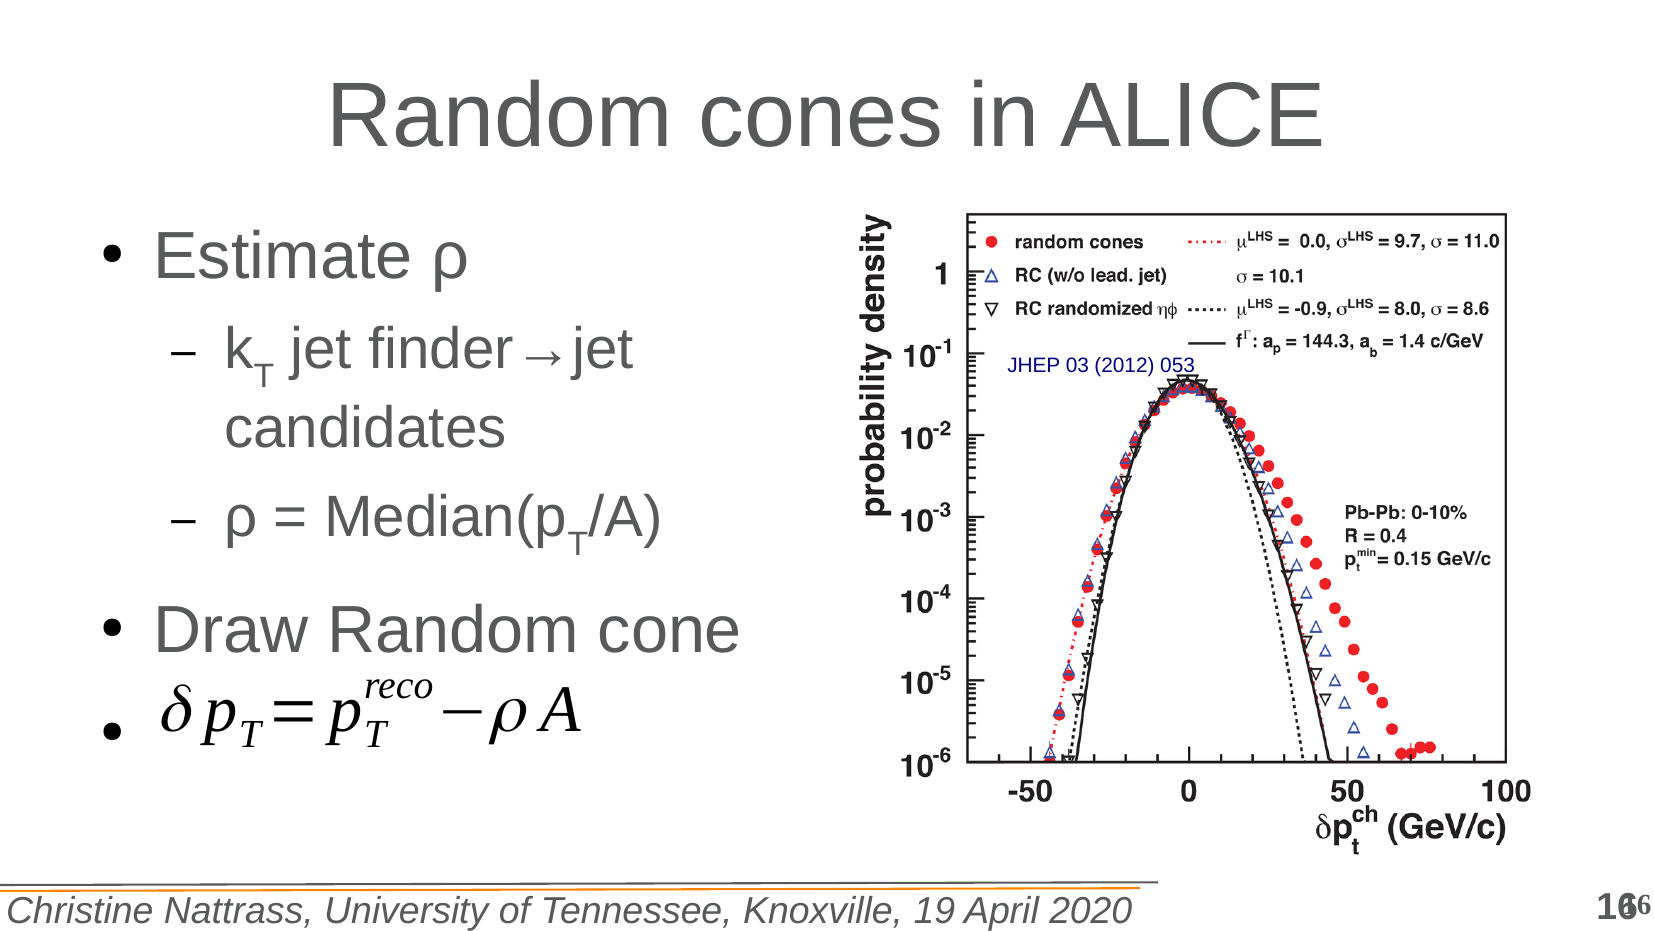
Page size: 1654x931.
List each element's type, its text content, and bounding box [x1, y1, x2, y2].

picture [858, 212, 1531, 856]
list Estimate ρ kT jet finder→jet candidates ρ = Median(pT/A) Draw Random cone [82, 217, 809, 758]
chart [150, 662, 591, 756]
title Random cones in ALICE [82, 37, 1571, 193]
text_box JHEP 03 (2012) 053 [992, 346, 1210, 385]
